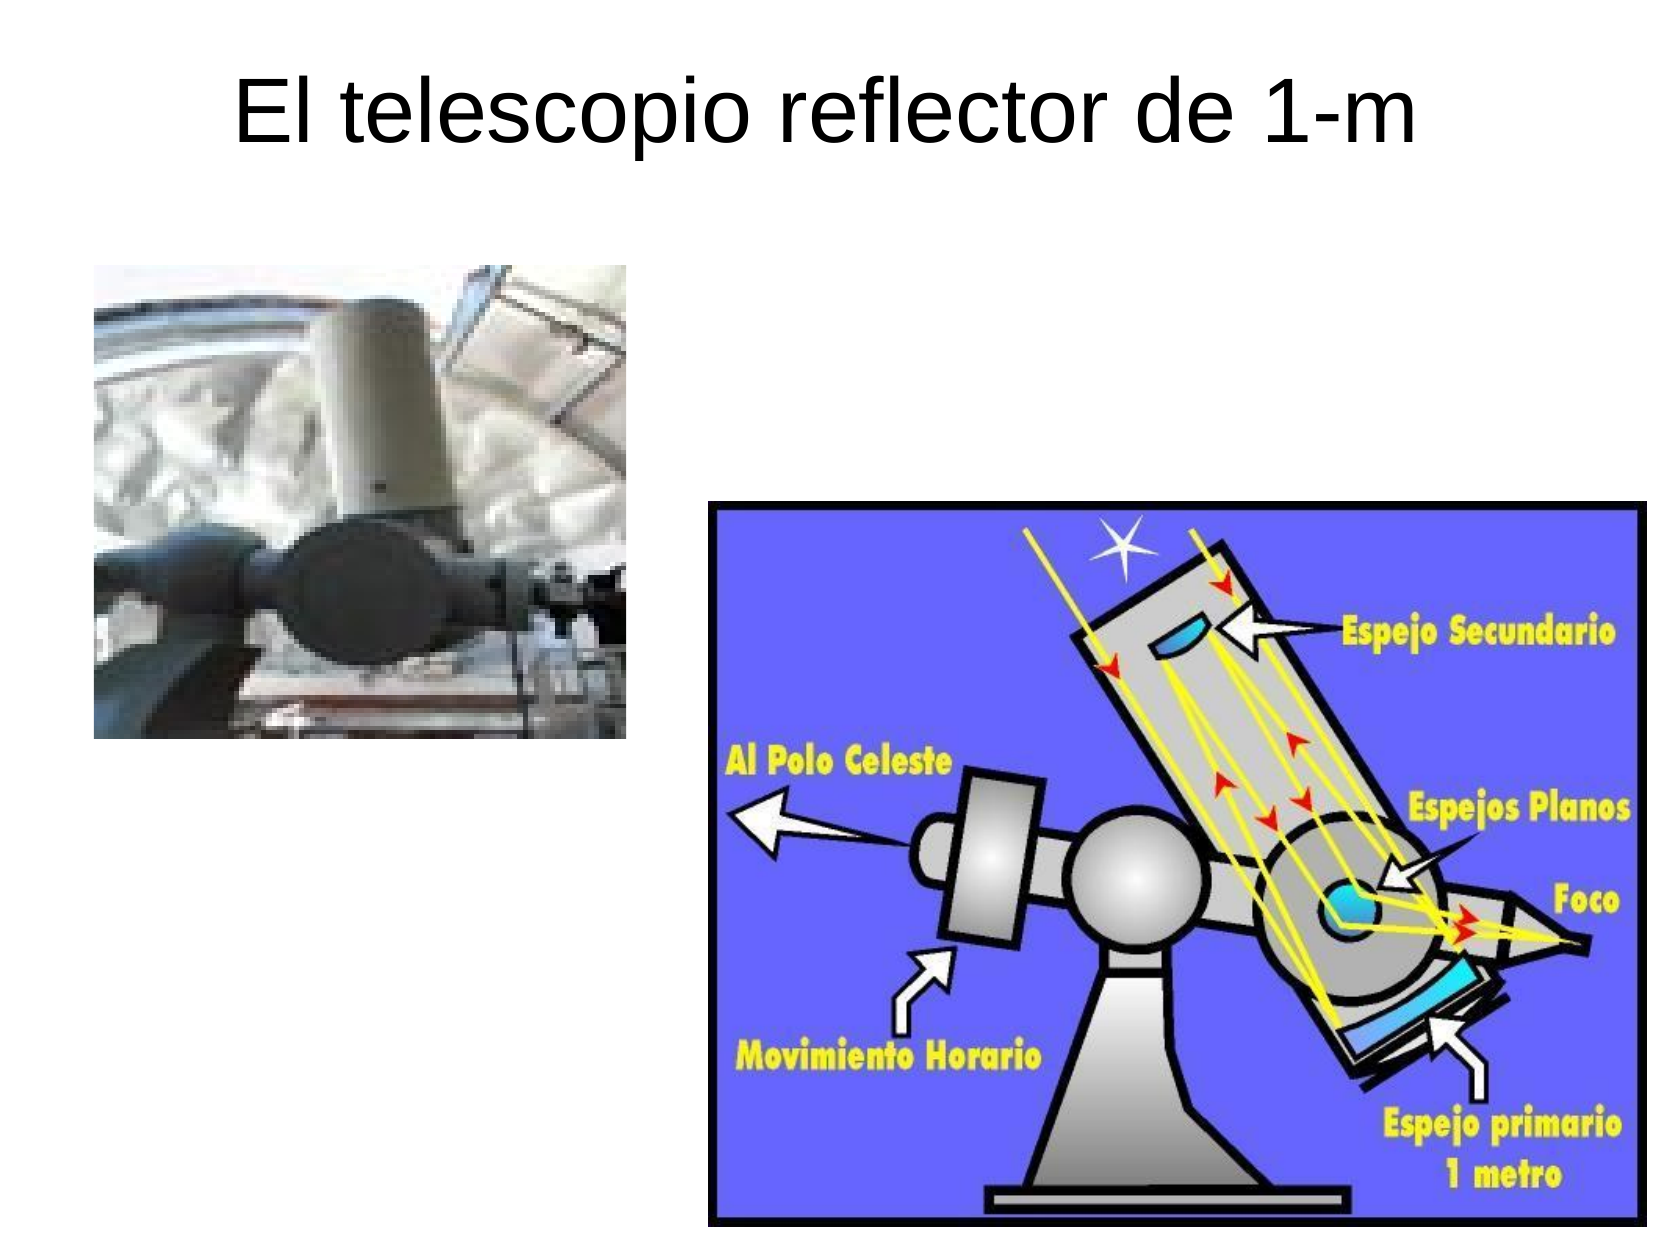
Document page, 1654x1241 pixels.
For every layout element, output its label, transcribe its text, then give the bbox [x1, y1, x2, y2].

title El telescopio reflector de 1-m [82, 50, 1571, 256]
picture [93, 265, 627, 739]
picture [708, 501, 1647, 1227]
